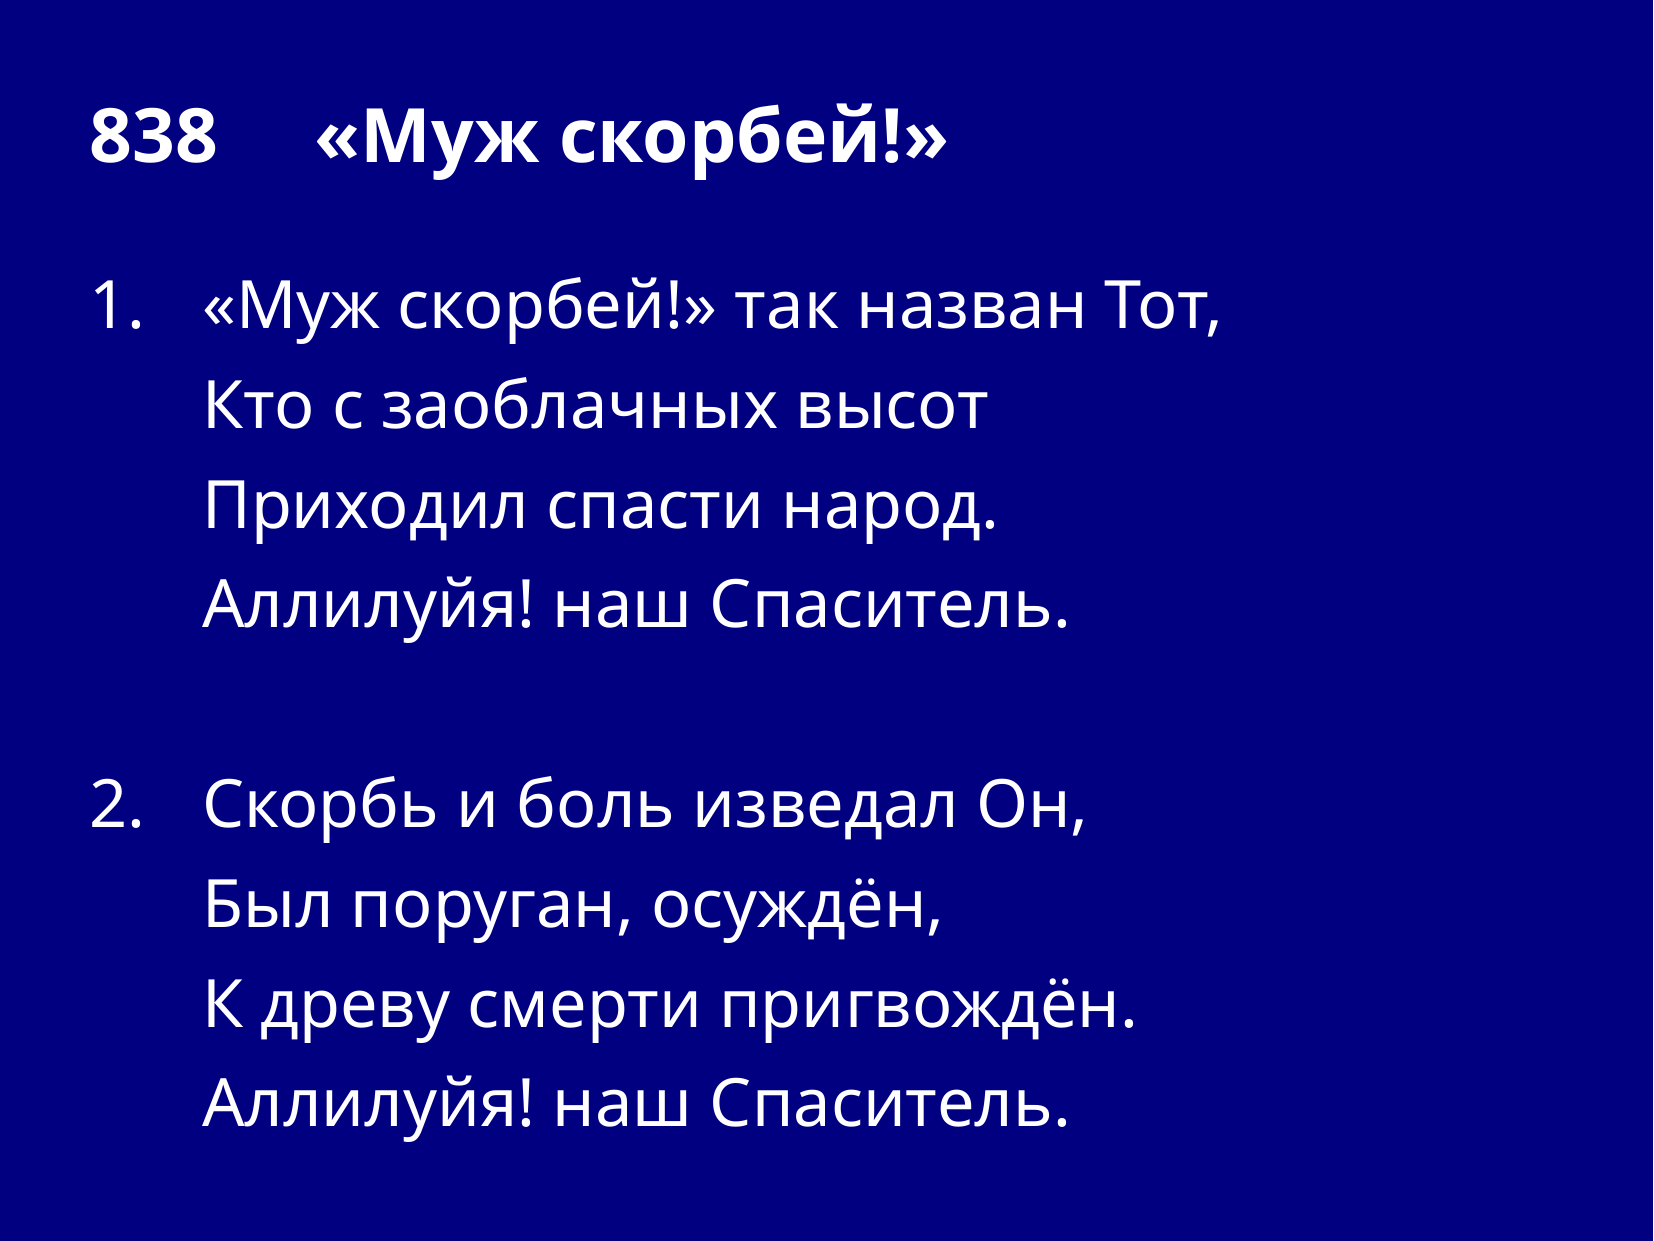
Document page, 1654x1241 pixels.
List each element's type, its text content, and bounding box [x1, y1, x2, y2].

text_box 838 «Муж скорбей!» [75, 75, 1576, 188]
text_box 1. «Муж скорбей!» так назван Тот, Кто с заоблачных высот Приходил спасти народ. Аллилуйя! наш Спаситель. 2. Скорбь и боль изведал Он, Был поруган, осуждён, К древу смерти пригвождён. Аллилуйя! наш Спаситель. [75, 188, 1576, 1163]
